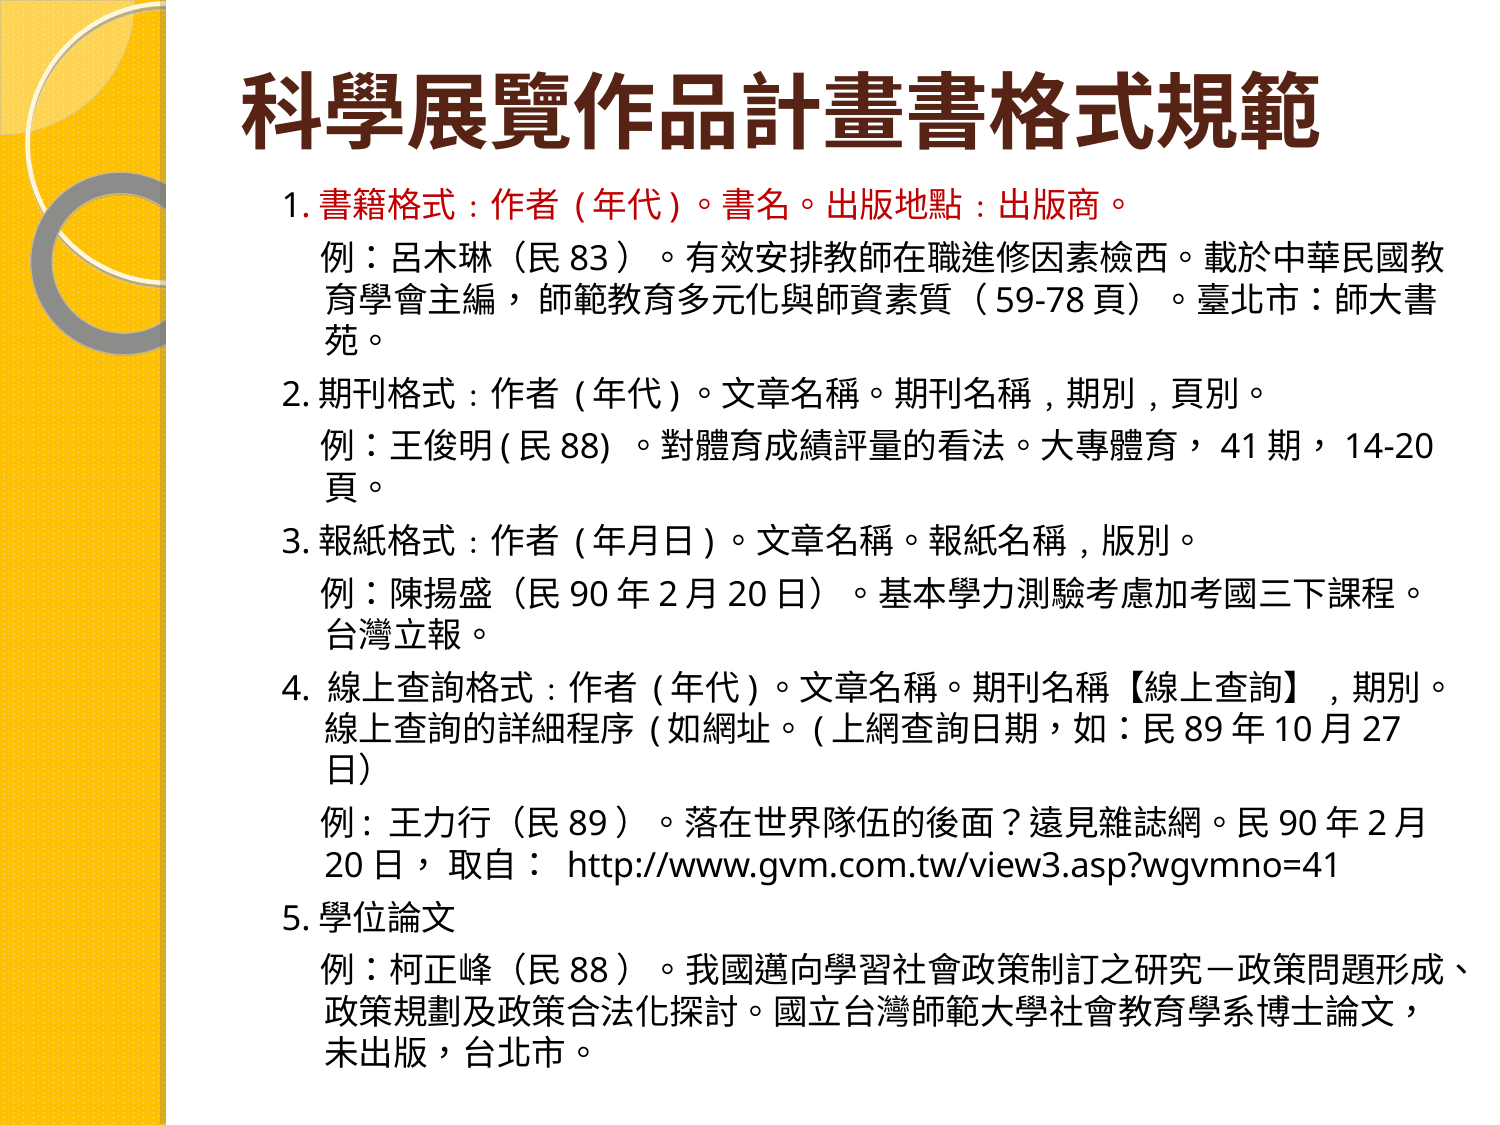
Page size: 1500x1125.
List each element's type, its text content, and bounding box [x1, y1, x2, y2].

text_box 科學展覽作品計畫書格式規範 [225, 46, 1500, 172]
list 1.書籍格式﹕作者 (年代)。書名。出版地點﹕出版商。 例：呂木琳（民83）。有效安排教師在職進修因素檢西。載於中華民國教育學會主編， 師範教育多元化與師資素質（59-78頁）。臺北市：師大書苑。 2.期刊格式﹕作者 (年代)。文章名稱。期刊名稱﹐期別﹐頁別。 例：王俊明(民88) 。對體育成績評量的看法。大專體育，41期，14-20頁。 3.報紙格式﹕作者 (年月日)。文章名稱。報紙名稱﹐版別。 例：陳揚盛（民90年2月20日）。基本學力測驗考慮加考國三下課程。台灣立報。 4. 線上查詢格式﹕作者 (年代)。文章名稱。期刊名稱【線上查詢】﹐期別。線上查詢的詳細程序 (如網址。(上網查詢日期，如：民89年10月27日） 例: 王力行（民89）。落在世界隊伍的後面？遠見雜誌網。民90年2月20日， 取自： http://www.gvm.com.tw/view3.asp?wgvmno=41 5.學位論文 例：柯正峰（民88）。我國邁向學習社會政策制訂之研究－政策問題形成、政策規劃及政策合法化探討。國立台灣師範大學社會教育學系博士論文，未出版，台北市。 [199, 175, 1460, 1081]
